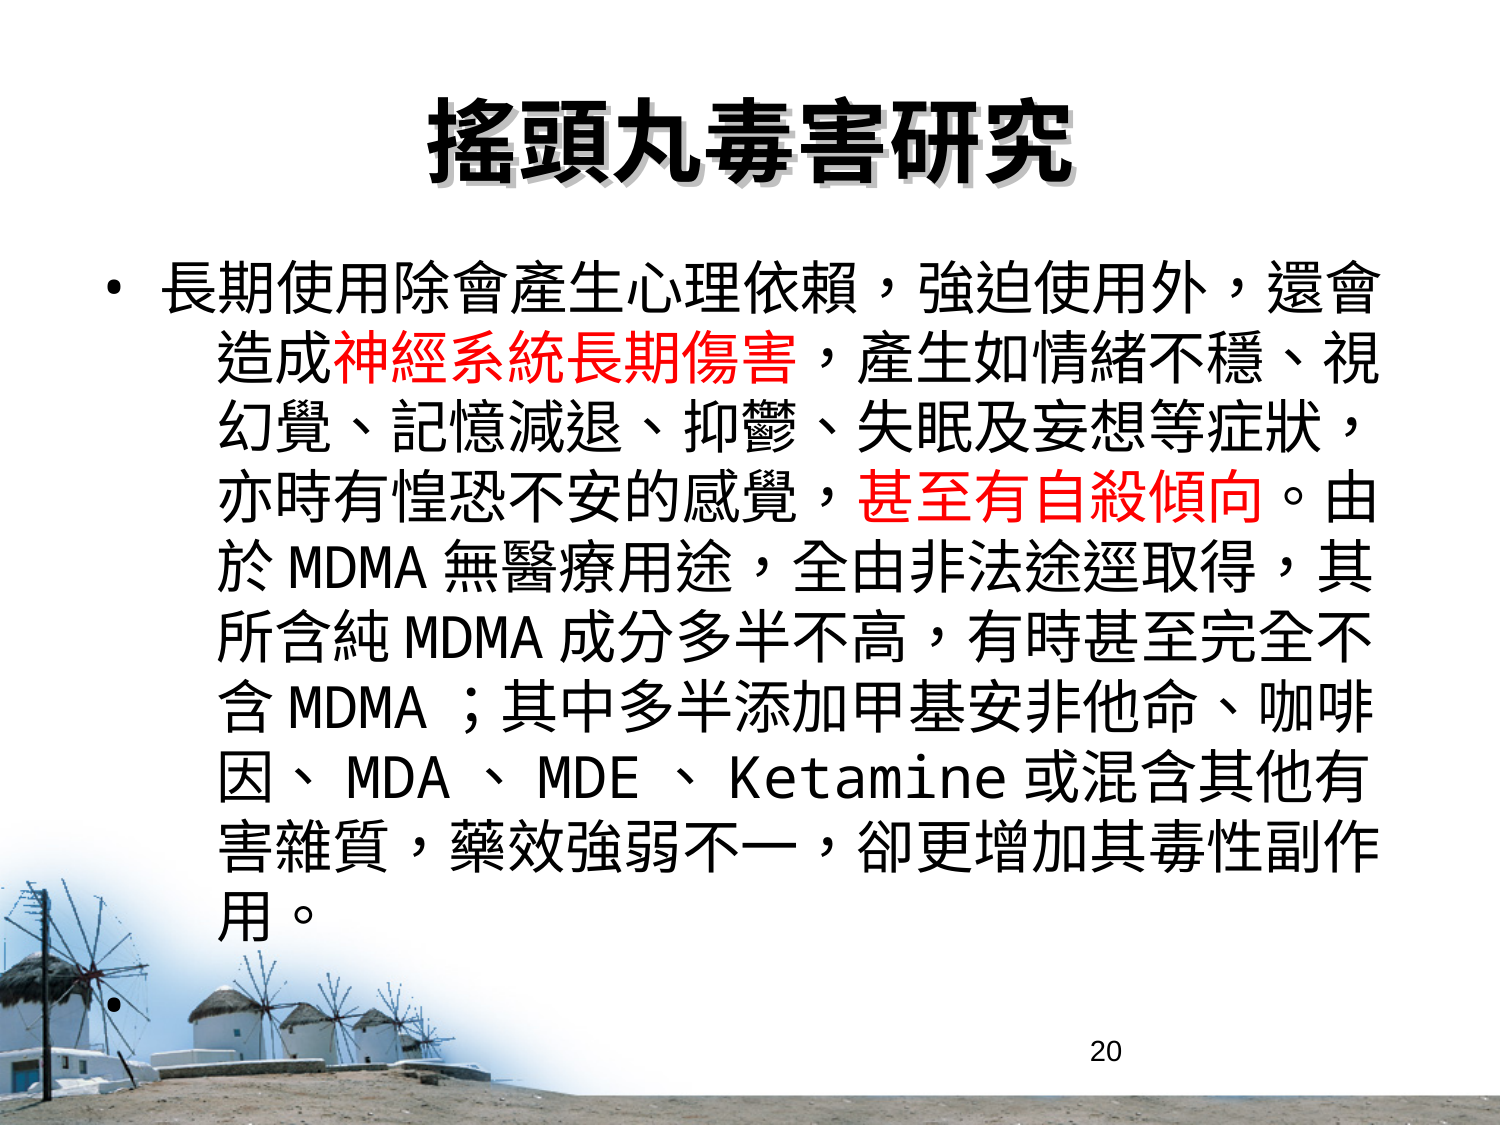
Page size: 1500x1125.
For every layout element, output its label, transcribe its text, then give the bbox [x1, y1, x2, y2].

title 搖頭丸毒害研究 [75, 45, 1426, 233]
list 長期使用除會產生心理依賴，強迫使用外，還會造成神經系統長期傷害，產生如情緒不穩、視幻覺、記憶減退、抑鬱、失眠及妄想等症狀，亦時有惶恐不安的感覺，甚至有自殺傾向。由於MDMA無醫療用途，全由非法途逕取得，其所含純MDMA成分多半不高，有時甚至完全不含MDMA；其中多半添加甲基安非他命、咖啡因、MDA、MDE、Ketamine或混含其他有害雜質，藥效強弱不一，卻更增加其毒性副作用。 [88, 243, 1410, 960]
picture [0, 101, 1500, 1125]
text_box [1074, 1024, 1426, 1103]
